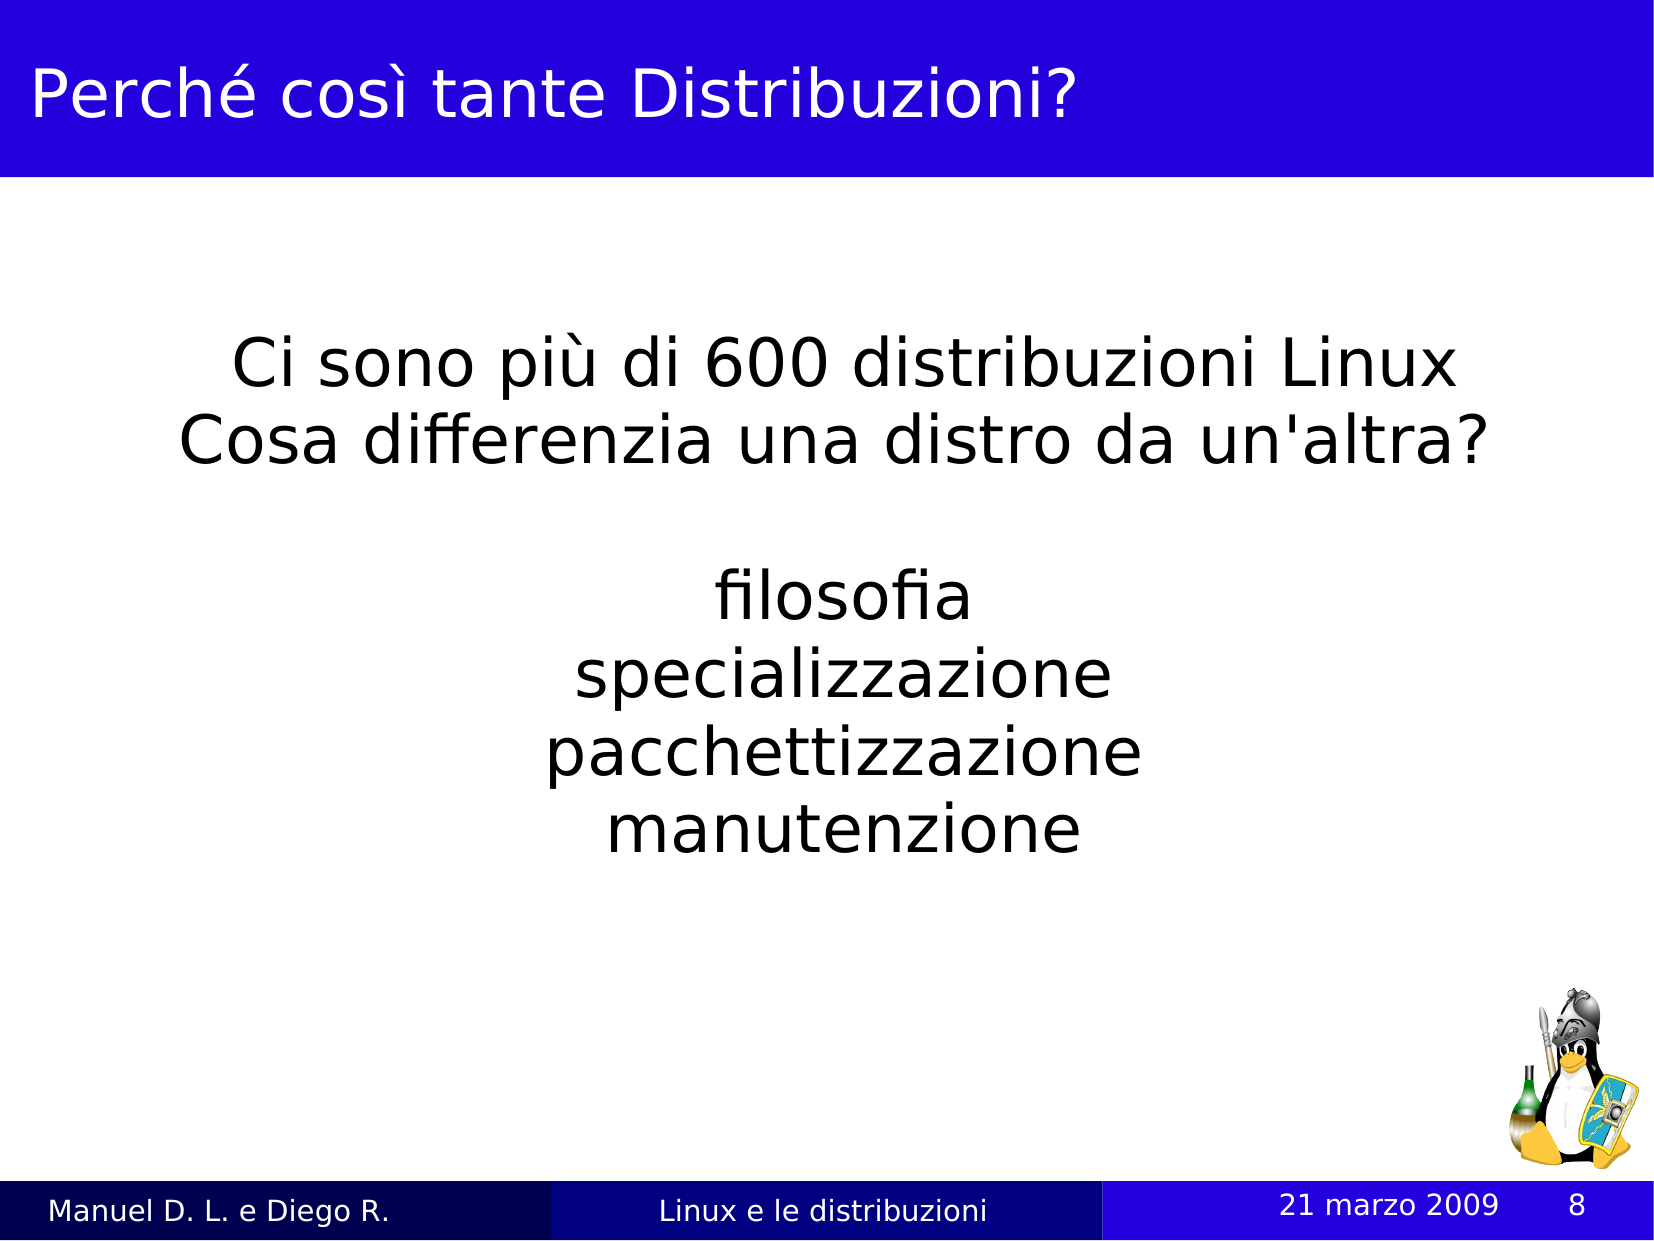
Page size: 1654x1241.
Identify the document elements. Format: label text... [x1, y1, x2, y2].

text_box Ci sono più di 600 distribuzioni Linux Cosa differenzia una distro da un'altra? filosofia specializzazione pacchettizzazione manutenzione [118, 301, 1536, 892]
title Perché così tante Distribuzioni? [29, 0, 1518, 193]
picture [1509, 988, 1639, 1169]
